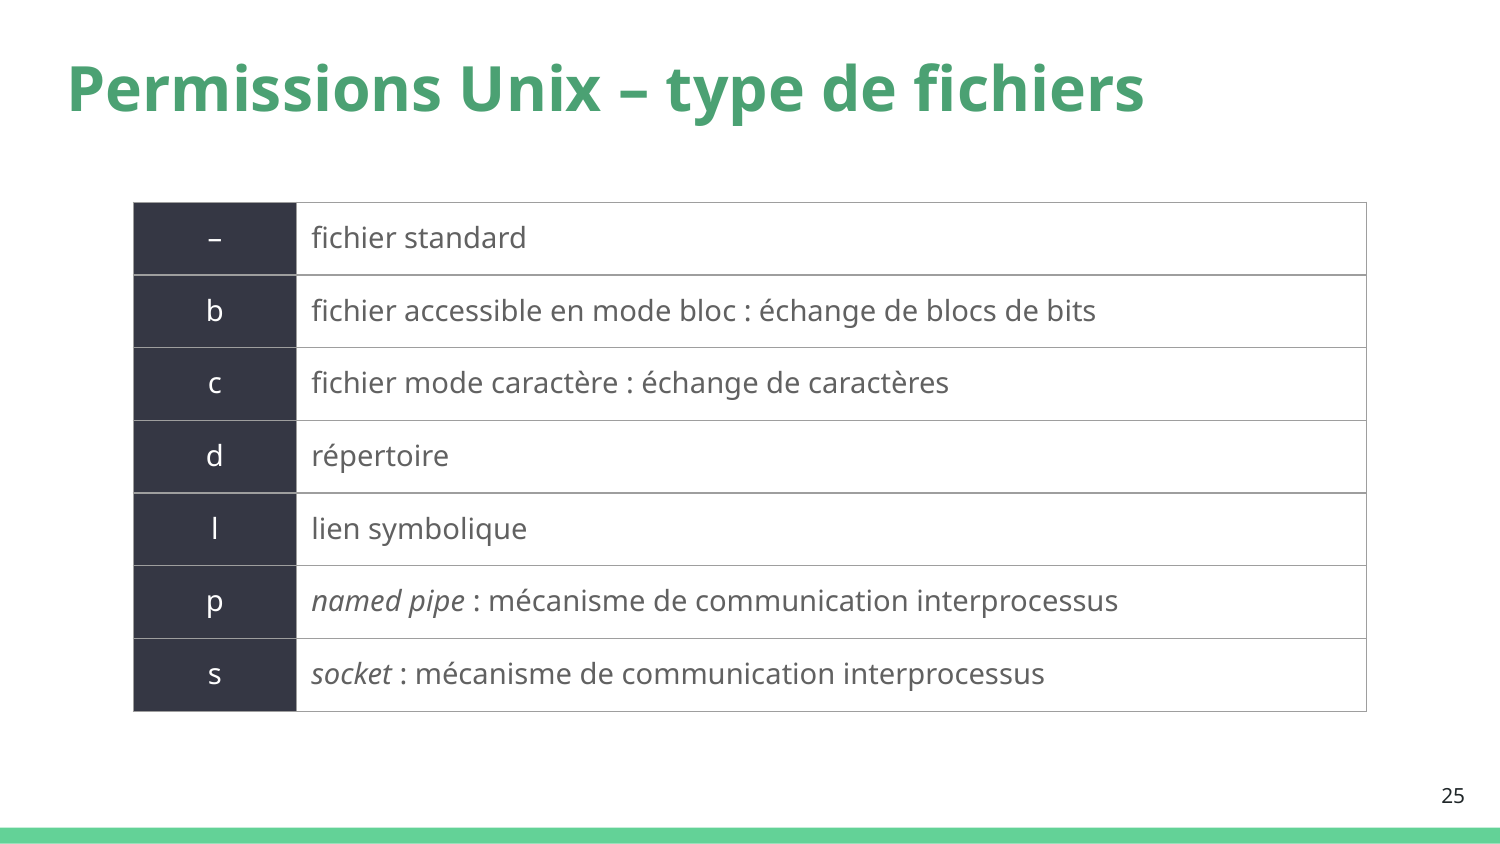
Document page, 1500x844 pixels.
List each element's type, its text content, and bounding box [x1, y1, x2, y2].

table_cell l [134, 494, 296, 565]
table_cell named pipe : mécanisme de communication interprocessus [297, 566, 1366, 638]
table_cell d [134, 421, 296, 492]
table_cell socket : mécanisme de communication interprocessus [297, 639, 1366, 711]
table_cell s [134, 639, 296, 711]
table_cell p [134, 566, 296, 638]
table_cell lien symbolique [297, 494, 1366, 565]
table_header fichier standard [297, 203, 1366, 274]
table_cell c [134, 348, 296, 420]
table_cell répertoire [297, 421, 1366, 492]
title Permissions Unix – type de fichiers [51, 23, 1449, 117]
slide_number <numéro> [1389, 764, 1480, 830]
table_header – [134, 203, 296, 274]
table_cell fichier mode caractère : échange de caractères [297, 348, 1366, 420]
table_cell fichier accessible en mode bloc : échange de blocs de bits [297, 276, 1366, 347]
table_cell b [134, 276, 296, 347]
